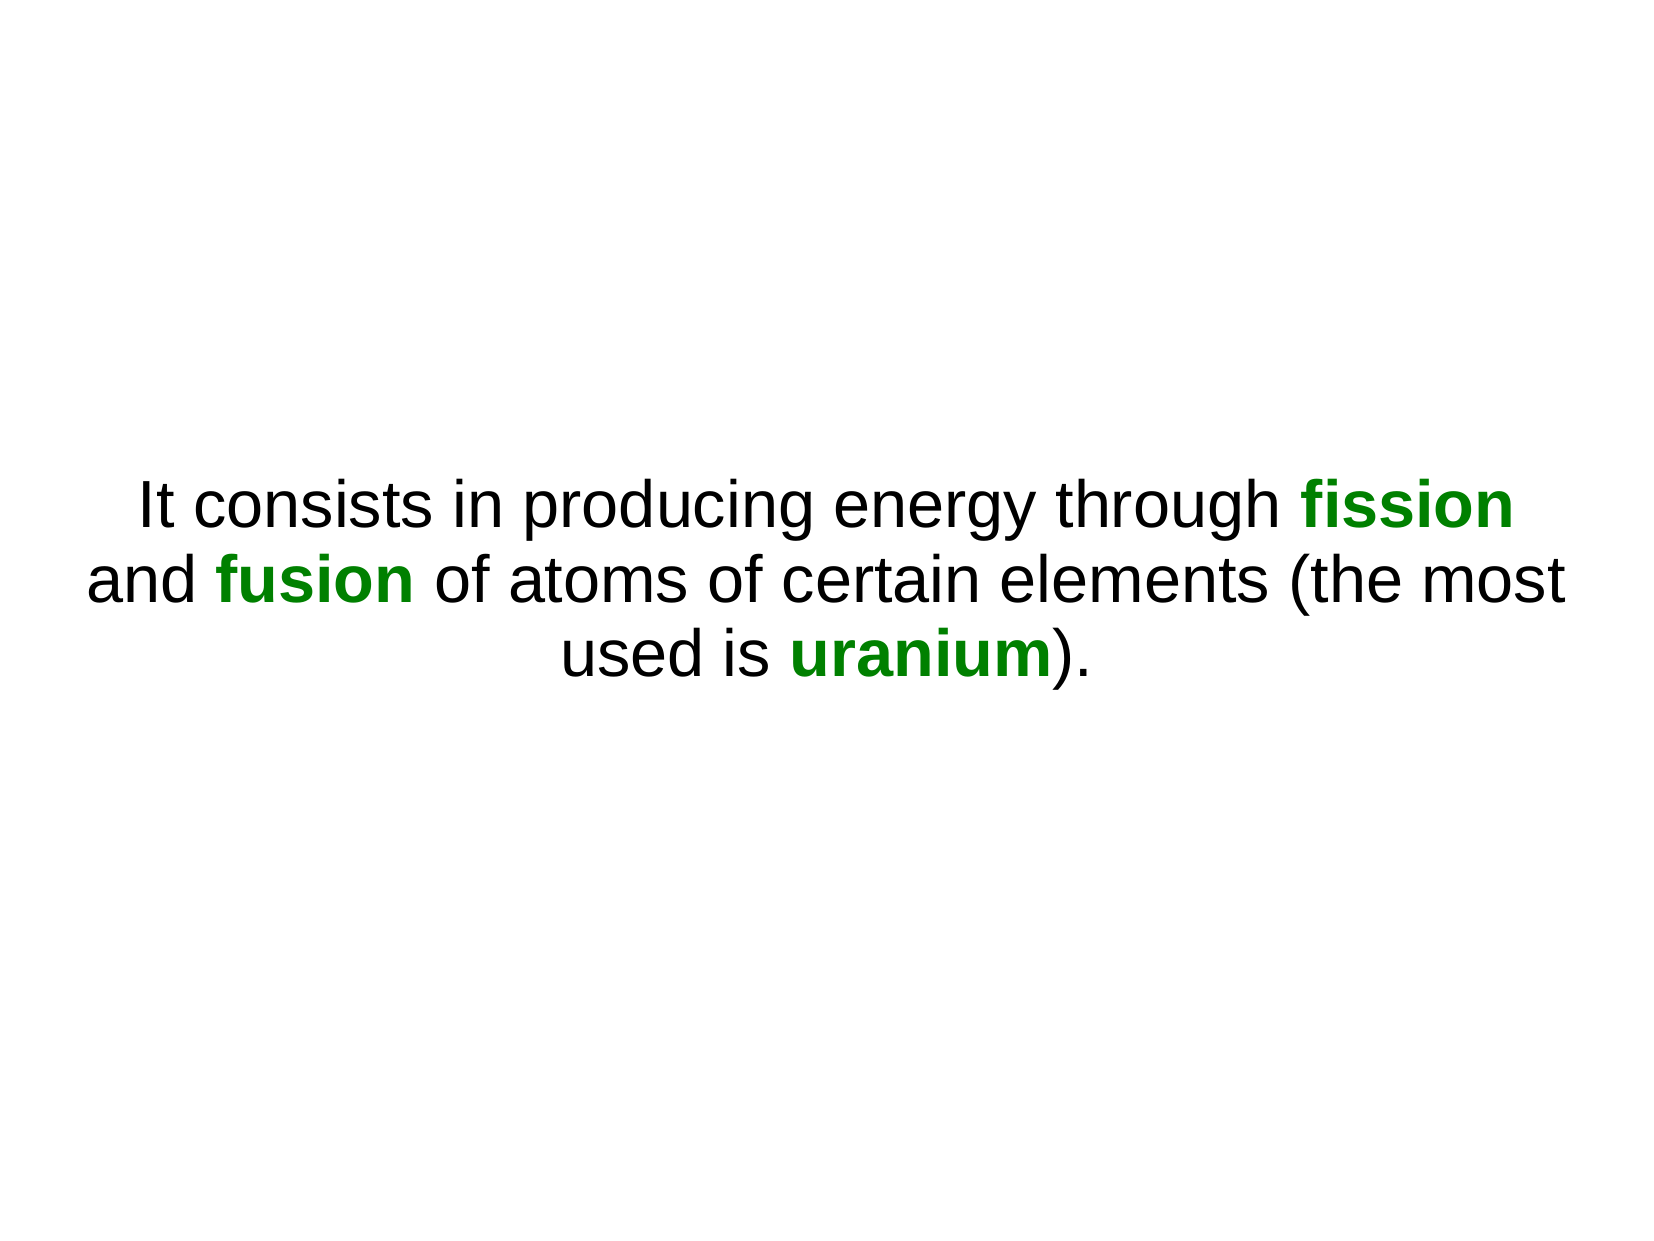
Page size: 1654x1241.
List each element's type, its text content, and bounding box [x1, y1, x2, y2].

subtitle It consists in producing energy through fission and fusion of atoms of certain elements (the most used is uranium). [82, 56, 1571, 1102]
